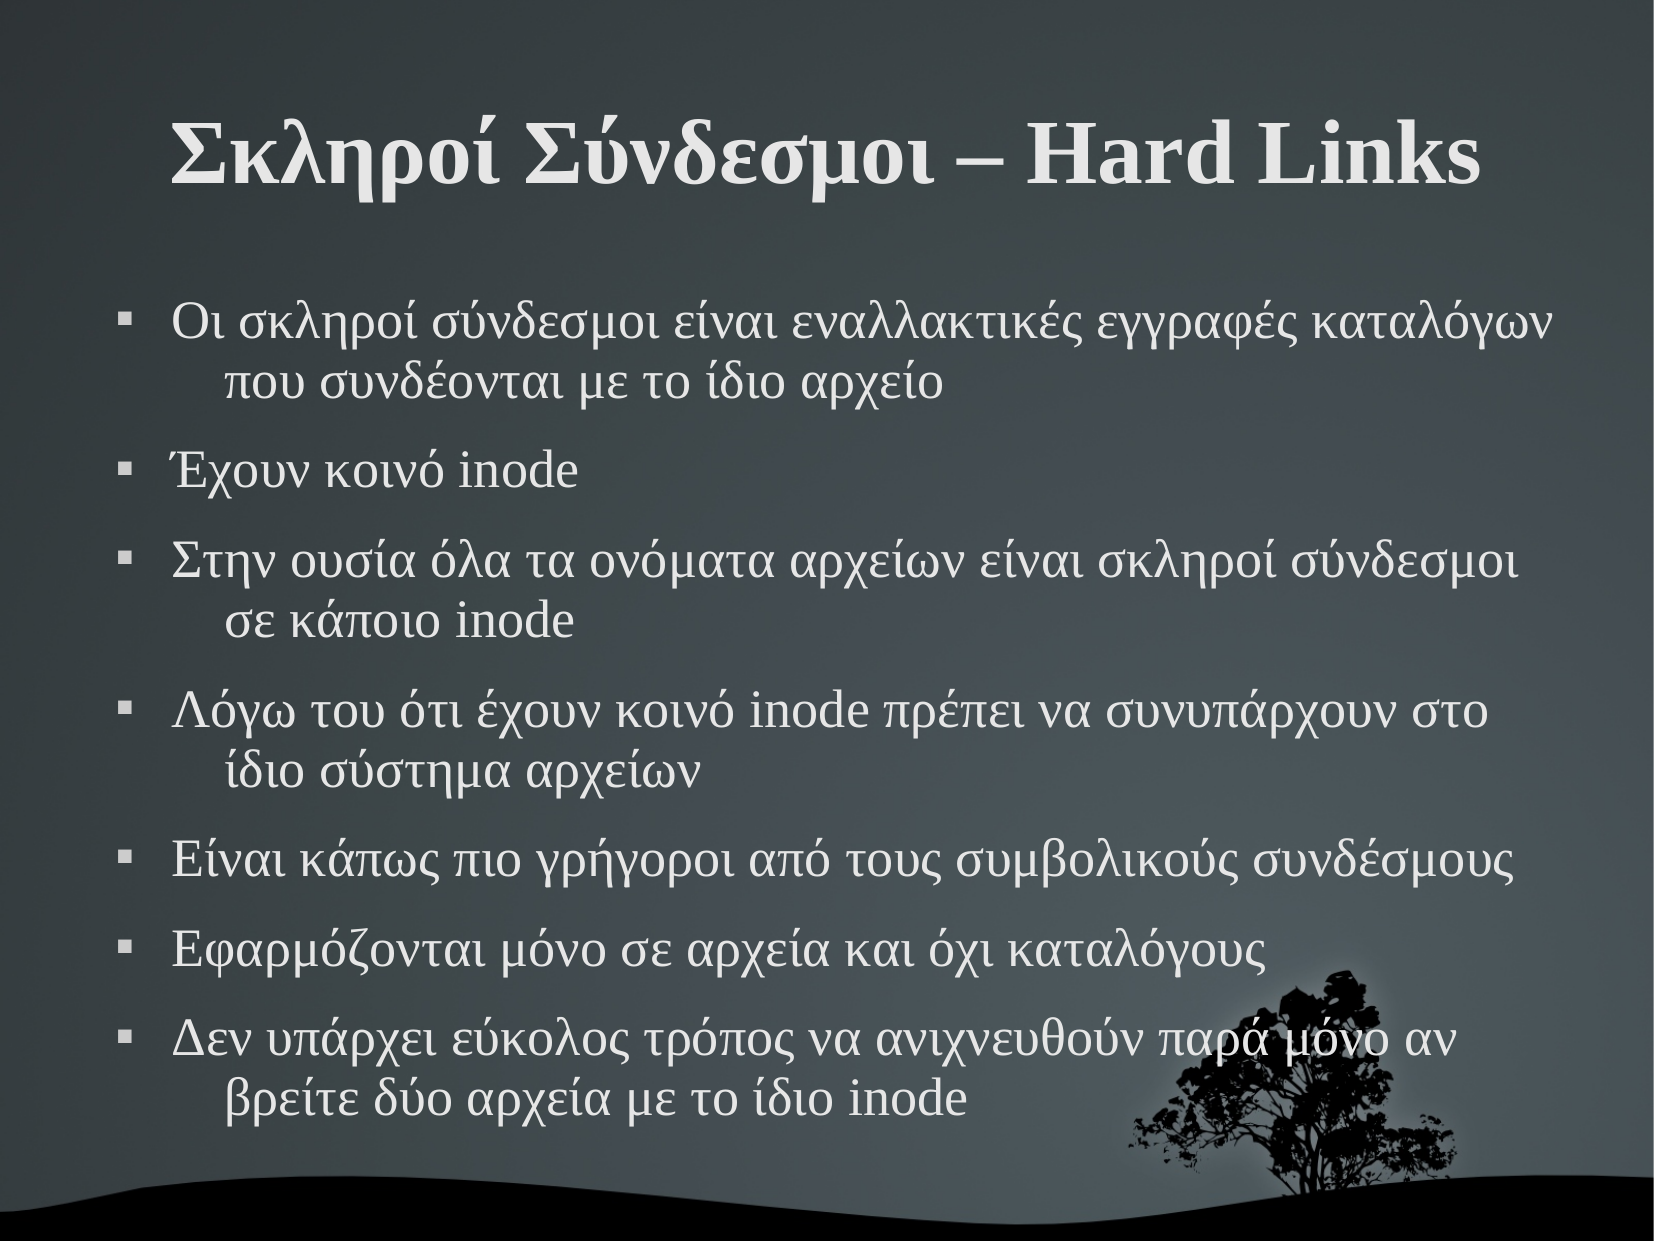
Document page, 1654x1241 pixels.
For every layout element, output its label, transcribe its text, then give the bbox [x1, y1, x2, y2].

title Σκληροί Σύνδεσμοι – Hard Links [82, 49, 1571, 257]
list Οι σκληροί σύνδεσμοι είναι εναλλακτικές εγγραφές καταλόγων που συνδέονται με το ίδιο αρχείο Έχουν κοινό inode Στην ουσία όλα τα ονόματα αρχείων είναι σκληροί σύνδεσμοι σε κάποιο inode Λόγω του ότι έχουν κοινό inode πρέπει να συνυπάρχουν στο ίδιο σύστημα αρχείων Είναι κάπως πιο γρήγοροι από τους συμβολικούς συνδέσμους Εφαρμόζονται μόνο σε αρχεία και όχι καταλόγους Δεν υπάρχει εύκολος τρόπος να ανιχνευθούν παρά μόνο αν βρείτε δύο αρχεία με το ίδιο inode [82, 290, 1571, 1188]
picture [0, 0, 1654, 1241]
